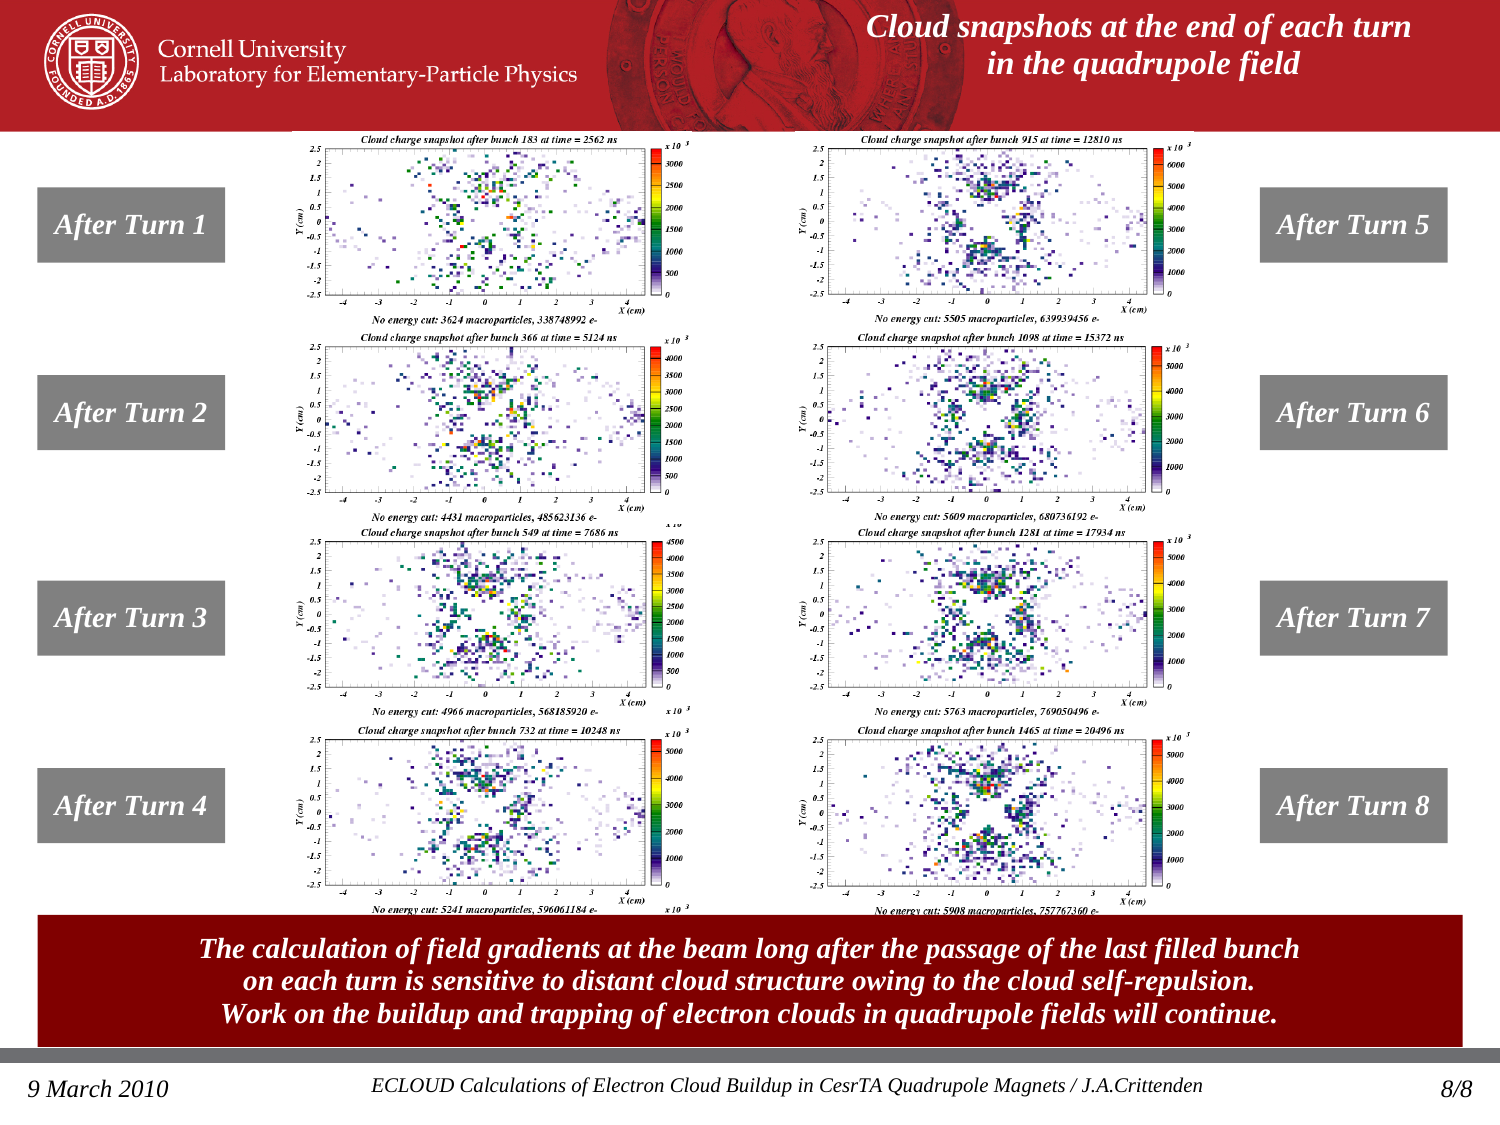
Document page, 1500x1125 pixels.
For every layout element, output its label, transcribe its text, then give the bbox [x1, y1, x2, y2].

picture [795, 722, 1194, 914]
text_box After Turn 2 [37, 375, 226, 451]
picture [292, 329, 692, 721]
picture [0, 0, 1500, 327]
text_box After Turn 1 [37, 187, 226, 263]
text_box After Turn 7 [1259, 580, 1448, 656]
text_box After Turn 5 [1259, 187, 1448, 263]
text_box The calculation of field gradients at the beam long after the passage of the last filled bunch on each turn is sensitive to distant cloud structure owing to the cloud self-repulsion. Work on the buildup and trapping of electron clouds in quadrupole fields will continue. [37, 914, 1463, 1047]
text_box After Turn 8 [1259, 768, 1448, 844]
text_box After Turn 3 [37, 580, 226, 656]
text_box After Turn 6 [1259, 375, 1448, 451]
picture [292, 722, 692, 914]
text_box After Tur [690, 532, 835, 591]
picture [795, 329, 1194, 721]
text_box Cloud snapshots at the end of each turn in the quadrupole field [787, 0, 1500, 113]
text_box After Turn 4 [37, 768, 226, 844]
